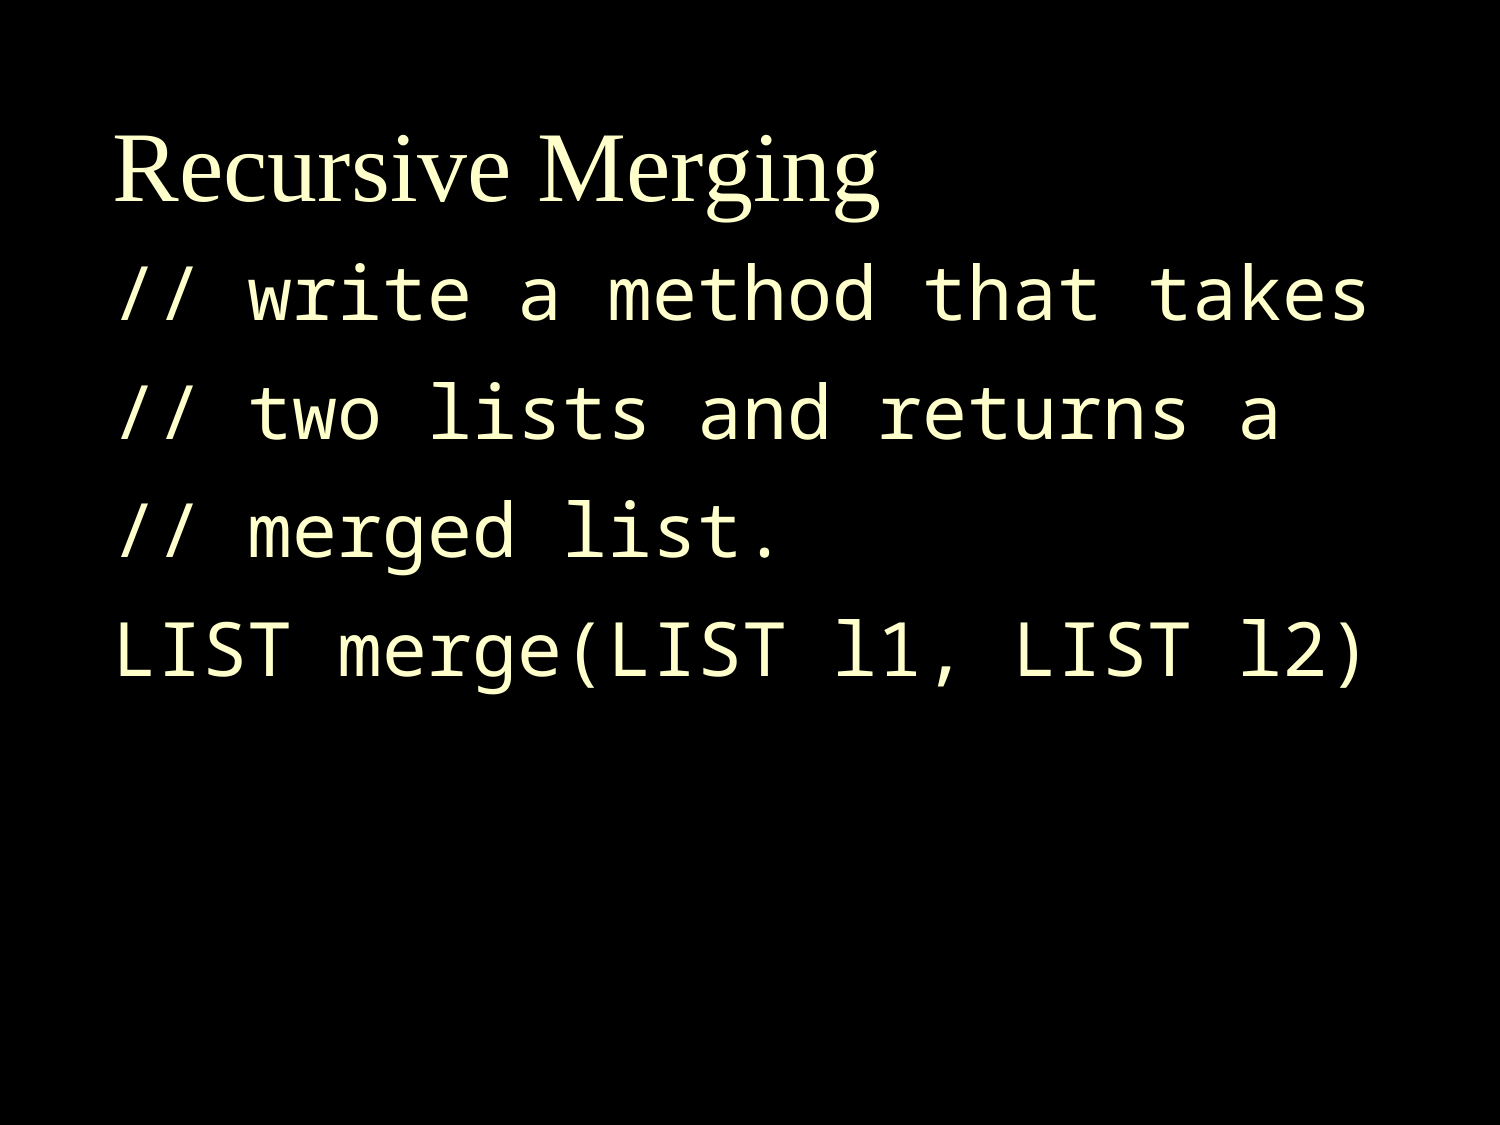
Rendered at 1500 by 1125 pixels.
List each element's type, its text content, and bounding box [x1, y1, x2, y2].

list Recursive Merging // write a method that takes // two lists and returns a // merged list. LIST merge(LIST l1, LIST l2) [112, 112, 1426, 1011]
